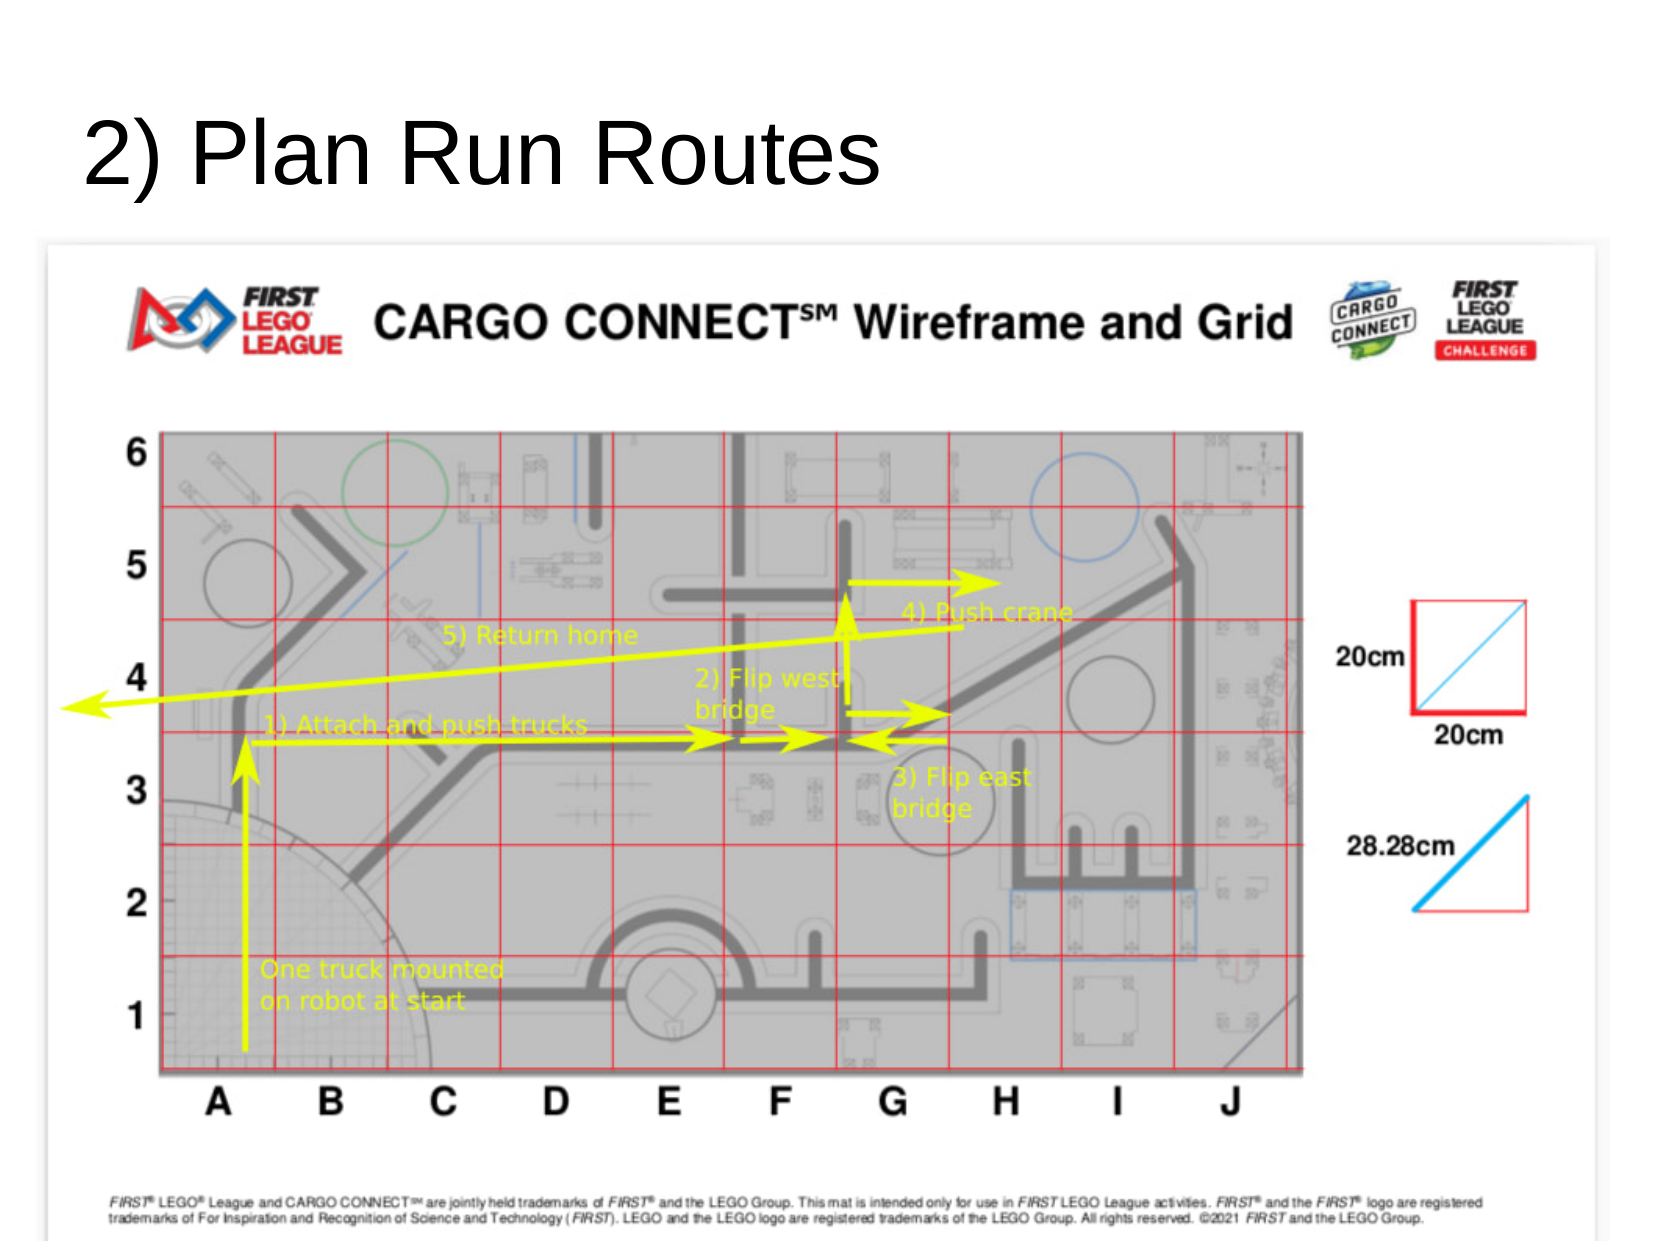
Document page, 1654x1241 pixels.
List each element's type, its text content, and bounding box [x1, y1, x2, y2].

picture [28, 229, 1610, 1241]
title 2) Plan Run Routes [82, 49, 1571, 229]
